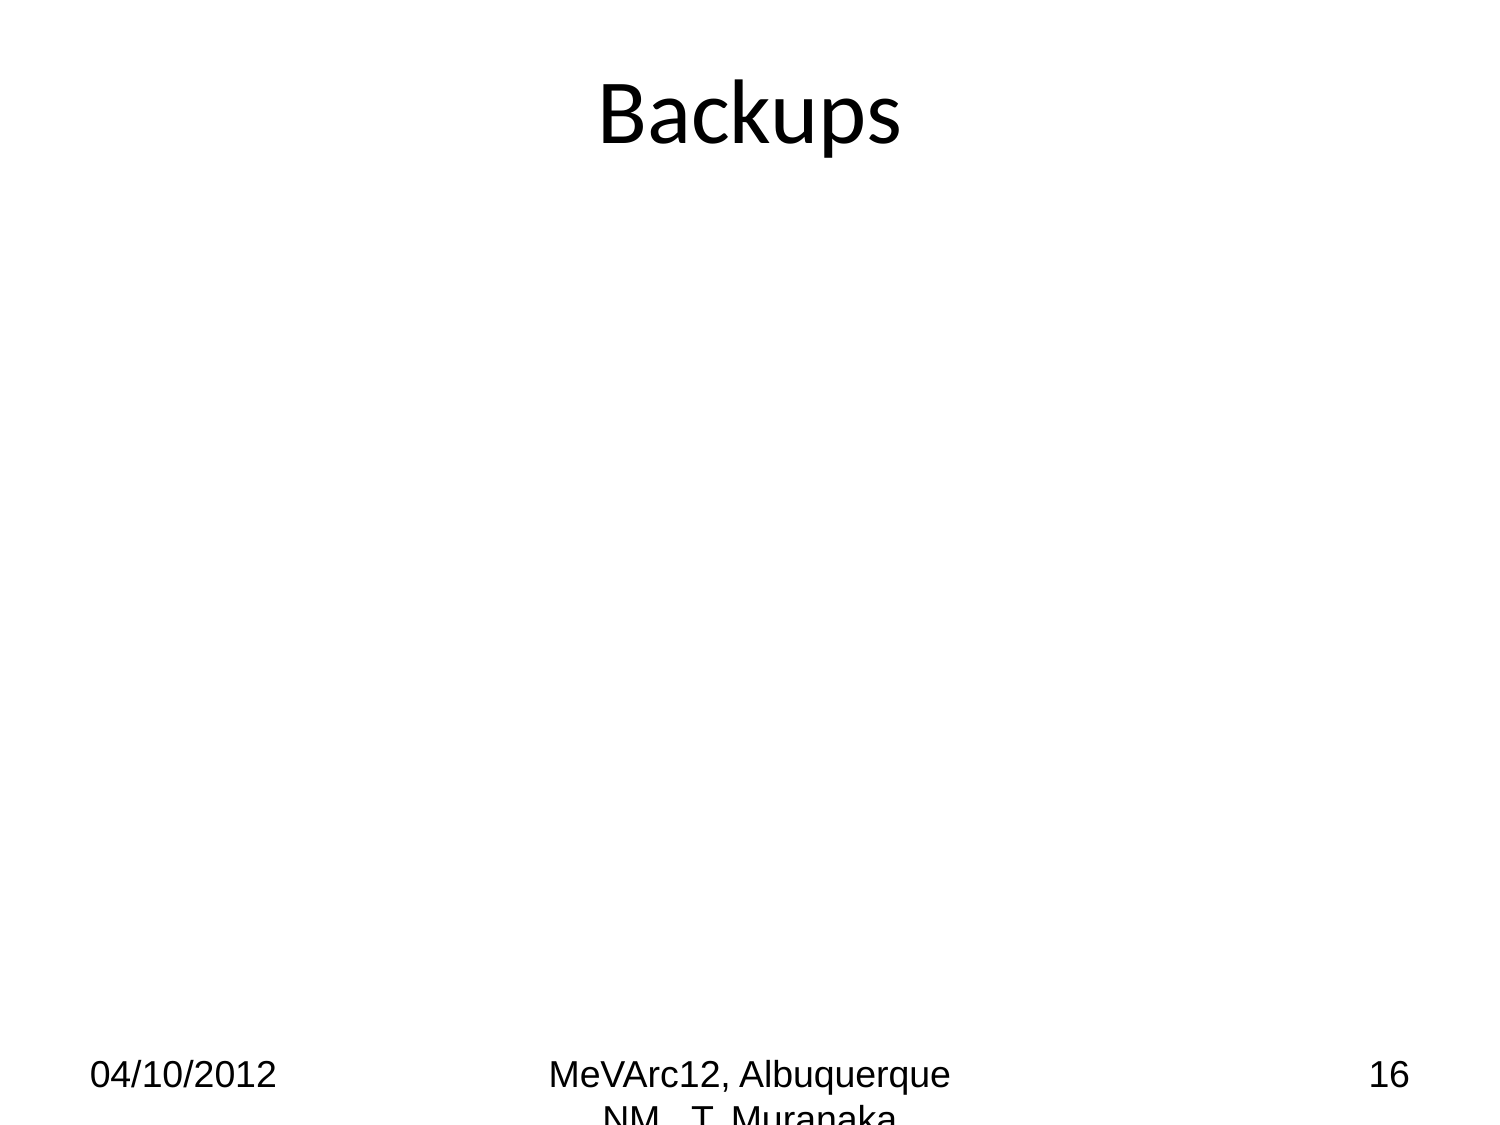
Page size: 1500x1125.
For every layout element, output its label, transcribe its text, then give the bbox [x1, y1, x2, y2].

text_box 04/10/2012 [74, 1042, 425, 1103]
text_box Backups [75, 45, 1425, 233]
text_box MeVArc12, Albuquerque NM, T. Muranaka [512, 1042, 988, 1103]
text_box <number> [1074, 1042, 1425, 1103]
